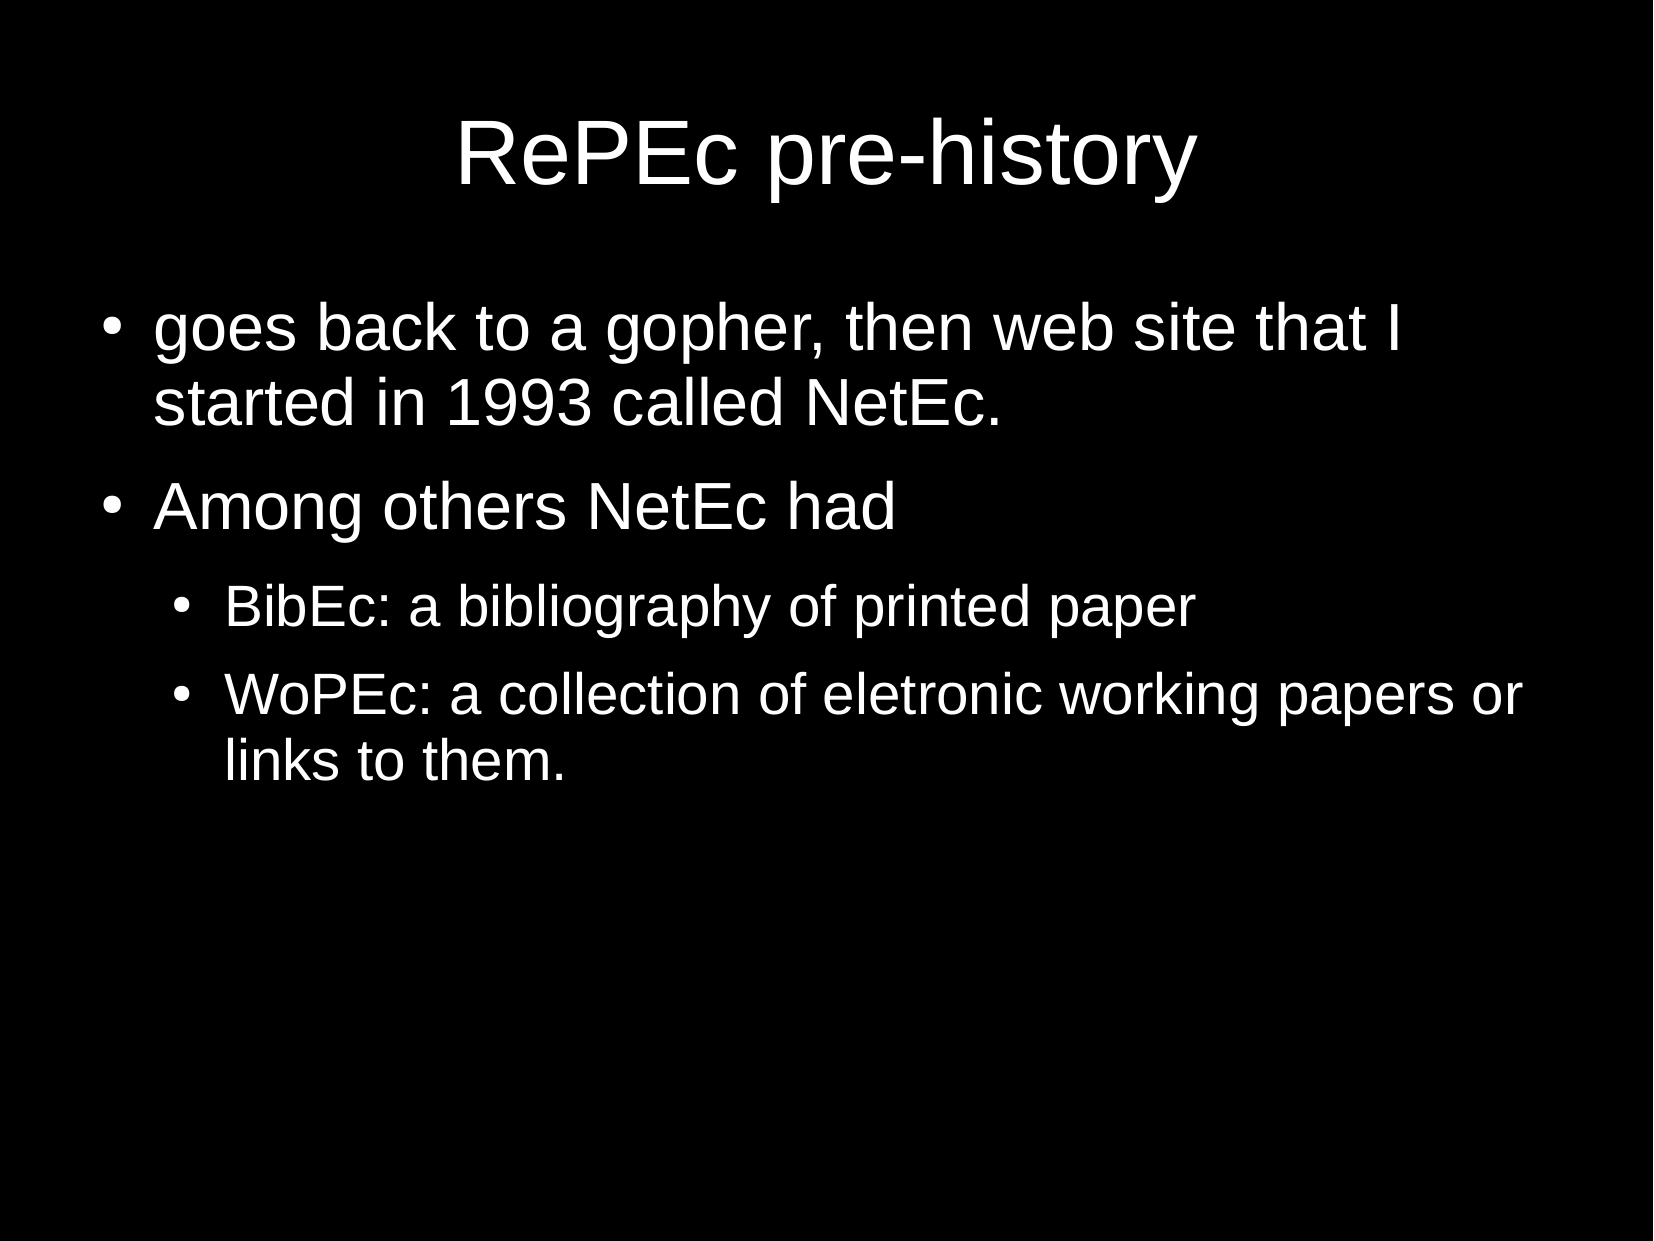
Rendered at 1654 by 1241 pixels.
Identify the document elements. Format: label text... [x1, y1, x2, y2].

list goes back to a gopher, then web site that I started in 1993 called NetEc. Among others NetEc had BibEc: a bibliography of printed paper WoPEc: a collection of eletronic working papers or links to them. [82, 290, 1571, 1109]
title RePEc pre-history [82, 49, 1571, 257]
